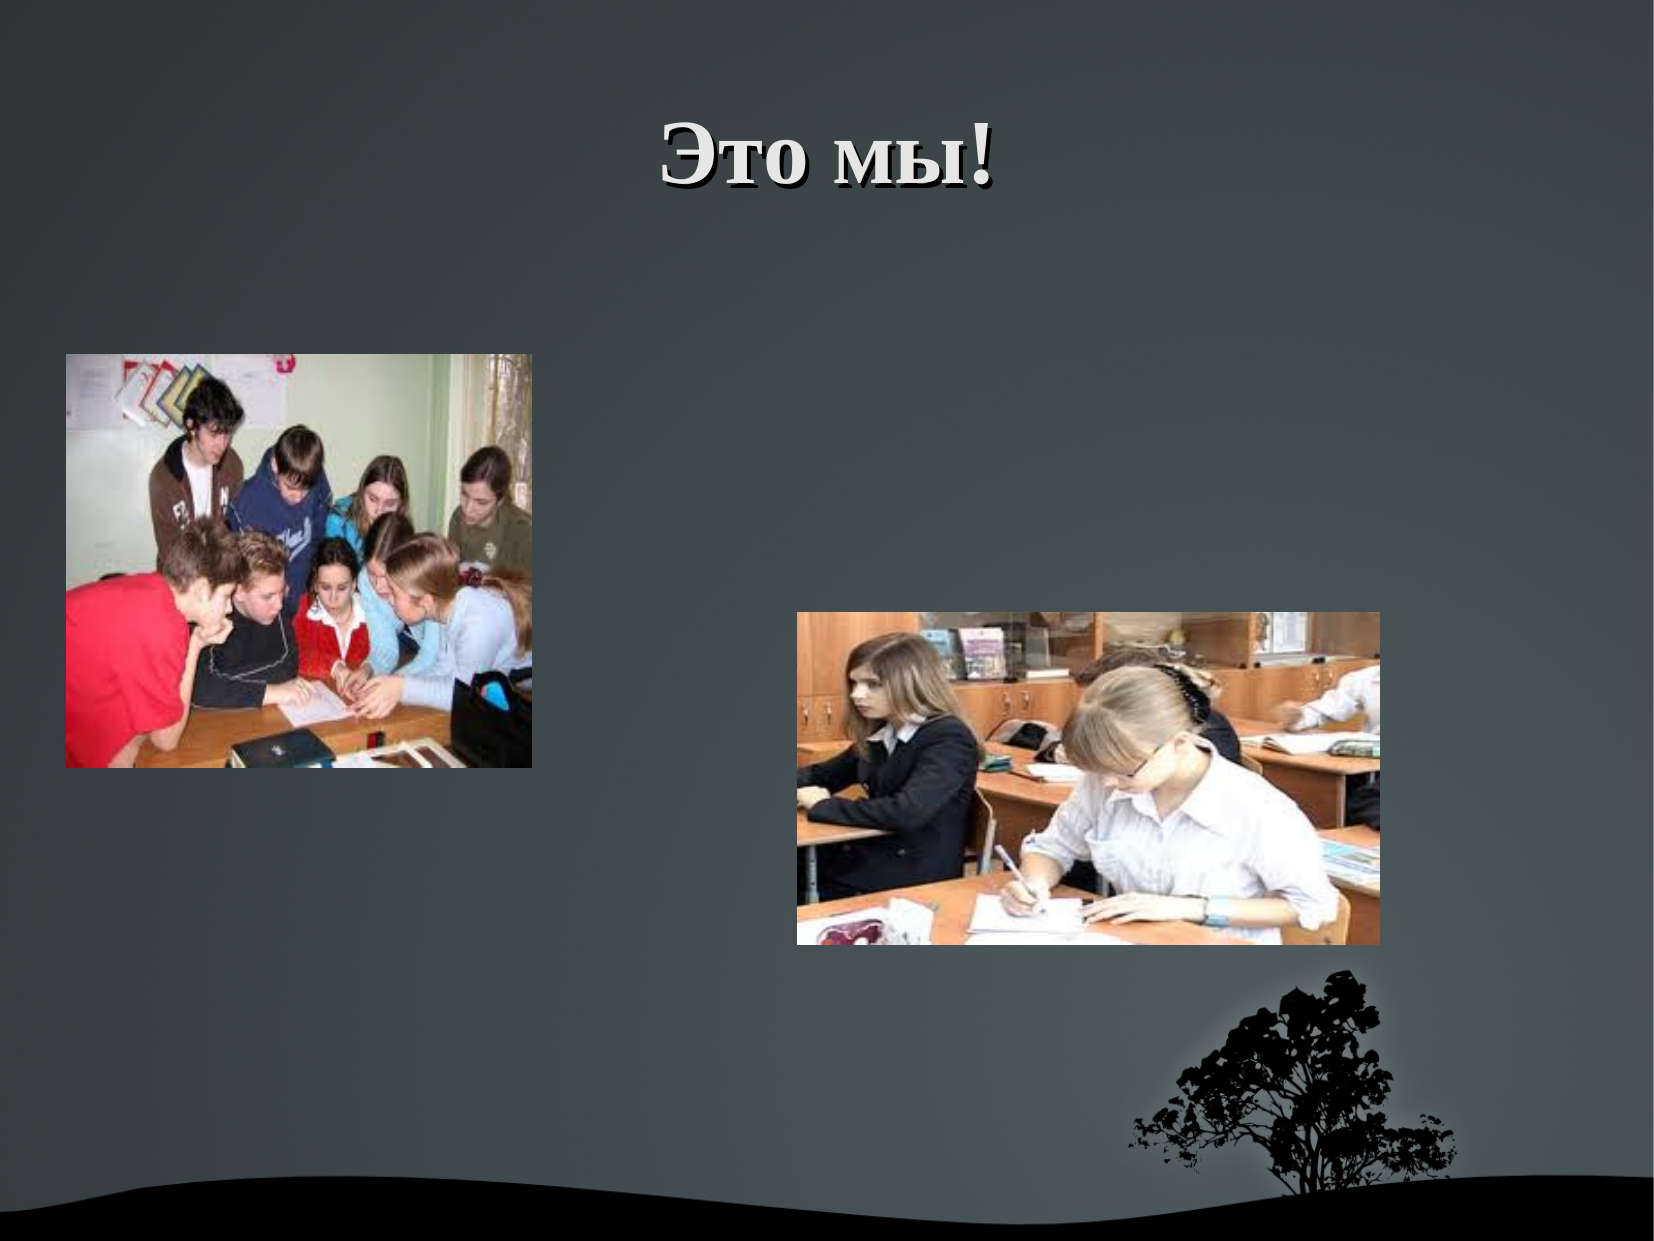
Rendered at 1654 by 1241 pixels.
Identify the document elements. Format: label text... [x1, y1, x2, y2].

title Это мы! [82, 56, 1571, 250]
picture [0, 0, 1654, 1241]
